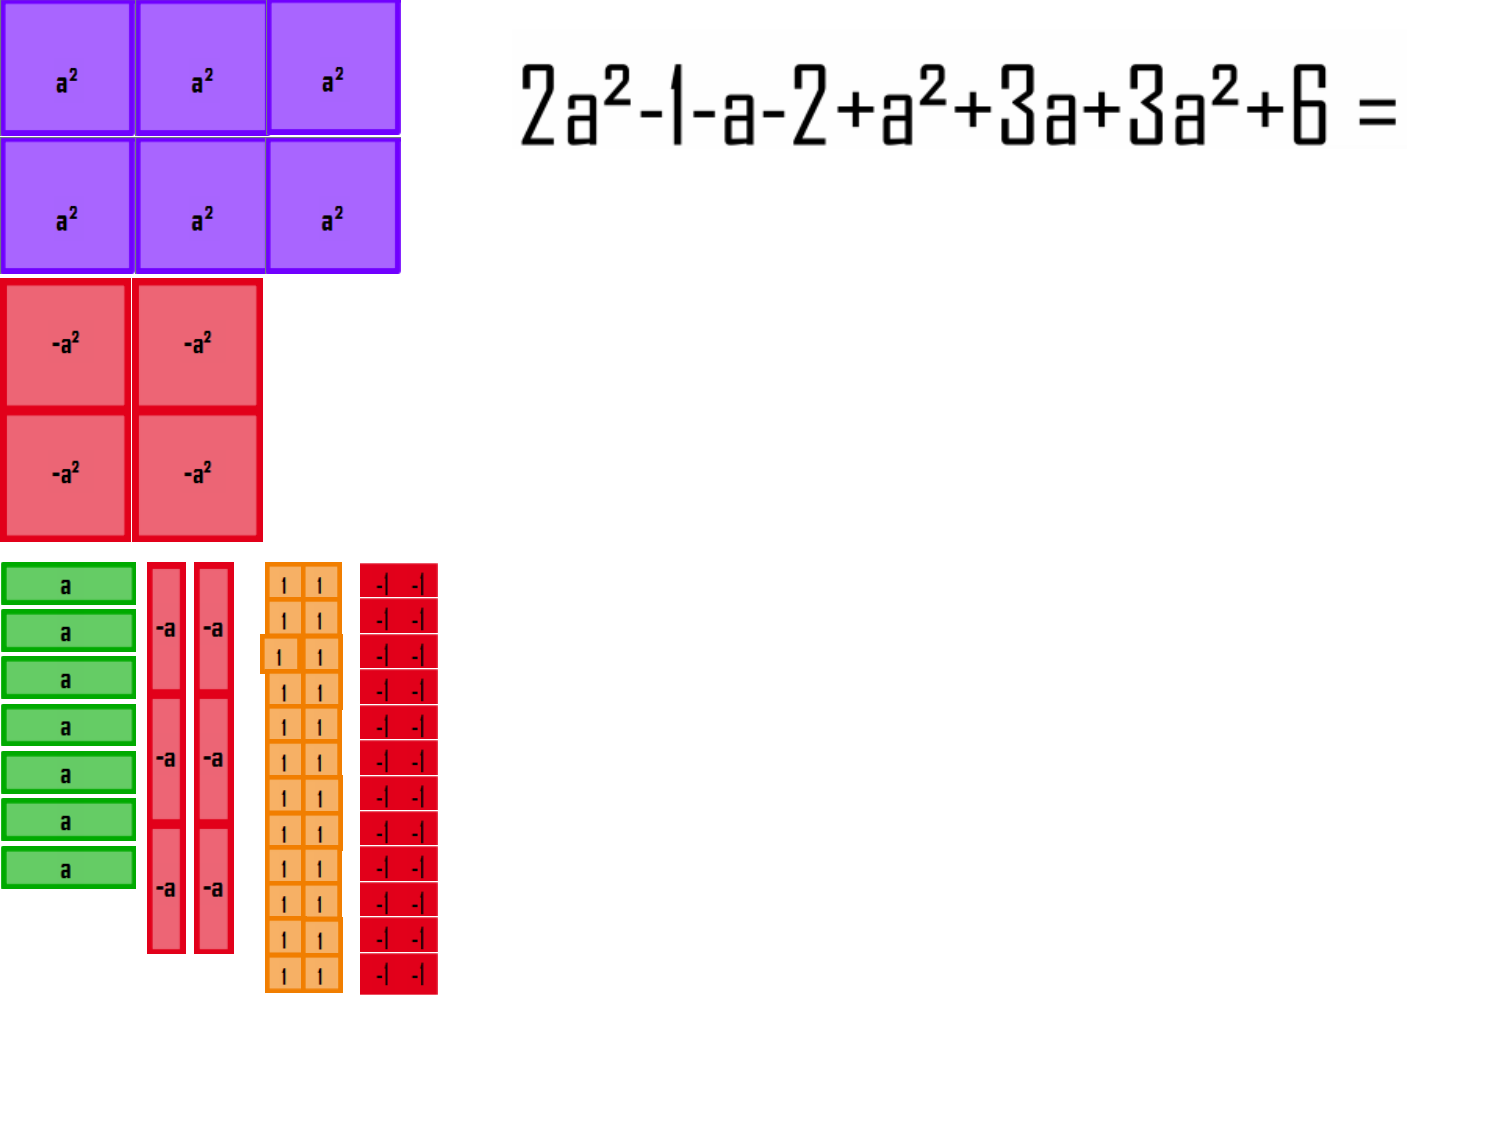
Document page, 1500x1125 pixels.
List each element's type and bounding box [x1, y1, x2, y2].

picture [0, 137, 401, 274]
picture [0, 656, 136, 699]
picture [194, 562, 234, 954]
picture [501, 19, 1407, 149]
picture [0, 798, 136, 841]
picture [360, 562, 438, 996]
picture [0, 609, 136, 652]
picture [0, 846, 136, 889]
picture [0, 278, 131, 542]
picture [0, 562, 136, 605]
picture [132, 278, 263, 542]
picture [0, 751, 136, 794]
picture [0, 704, 136, 747]
picture [260, 562, 343, 993]
picture [147, 562, 186, 954]
picture [0, 0, 401, 136]
